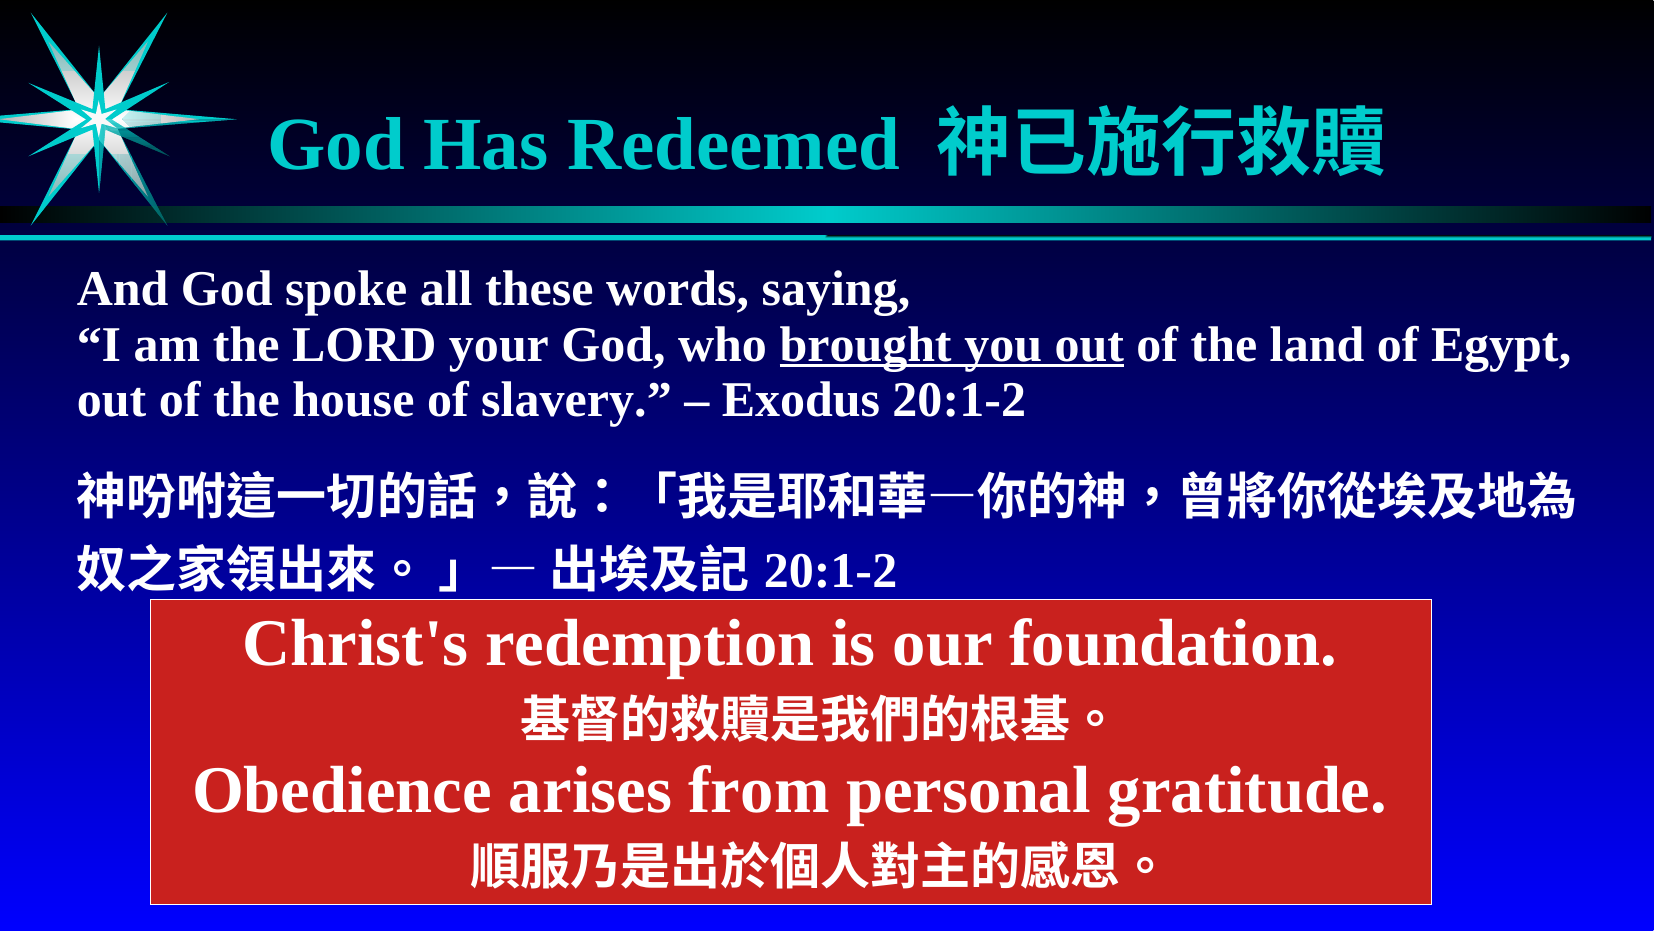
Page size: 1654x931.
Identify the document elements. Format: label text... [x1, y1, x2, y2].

text_box Christ's redemption is our foundation. 基督的救贖是我們的根基。 Obedience arises from personal gratitude. 順服乃是出於個人對主的感恩。 [150, 599, 1432, 905]
text_box And God spoke all these words, saying, “I am the Lord your God, who brought you out of the land of Egypt, out of the house of slavery.” – Exodus 20:1-2 神吩咐這一切的話，說：「我是耶和華—你的神，曾將你從埃及地為奴之家領出來。 」— 出埃及記20:1-2 [62, 253, 1592, 634]
title God Has Redeemed 神已施行救贖 [124, 59, 1530, 215]
